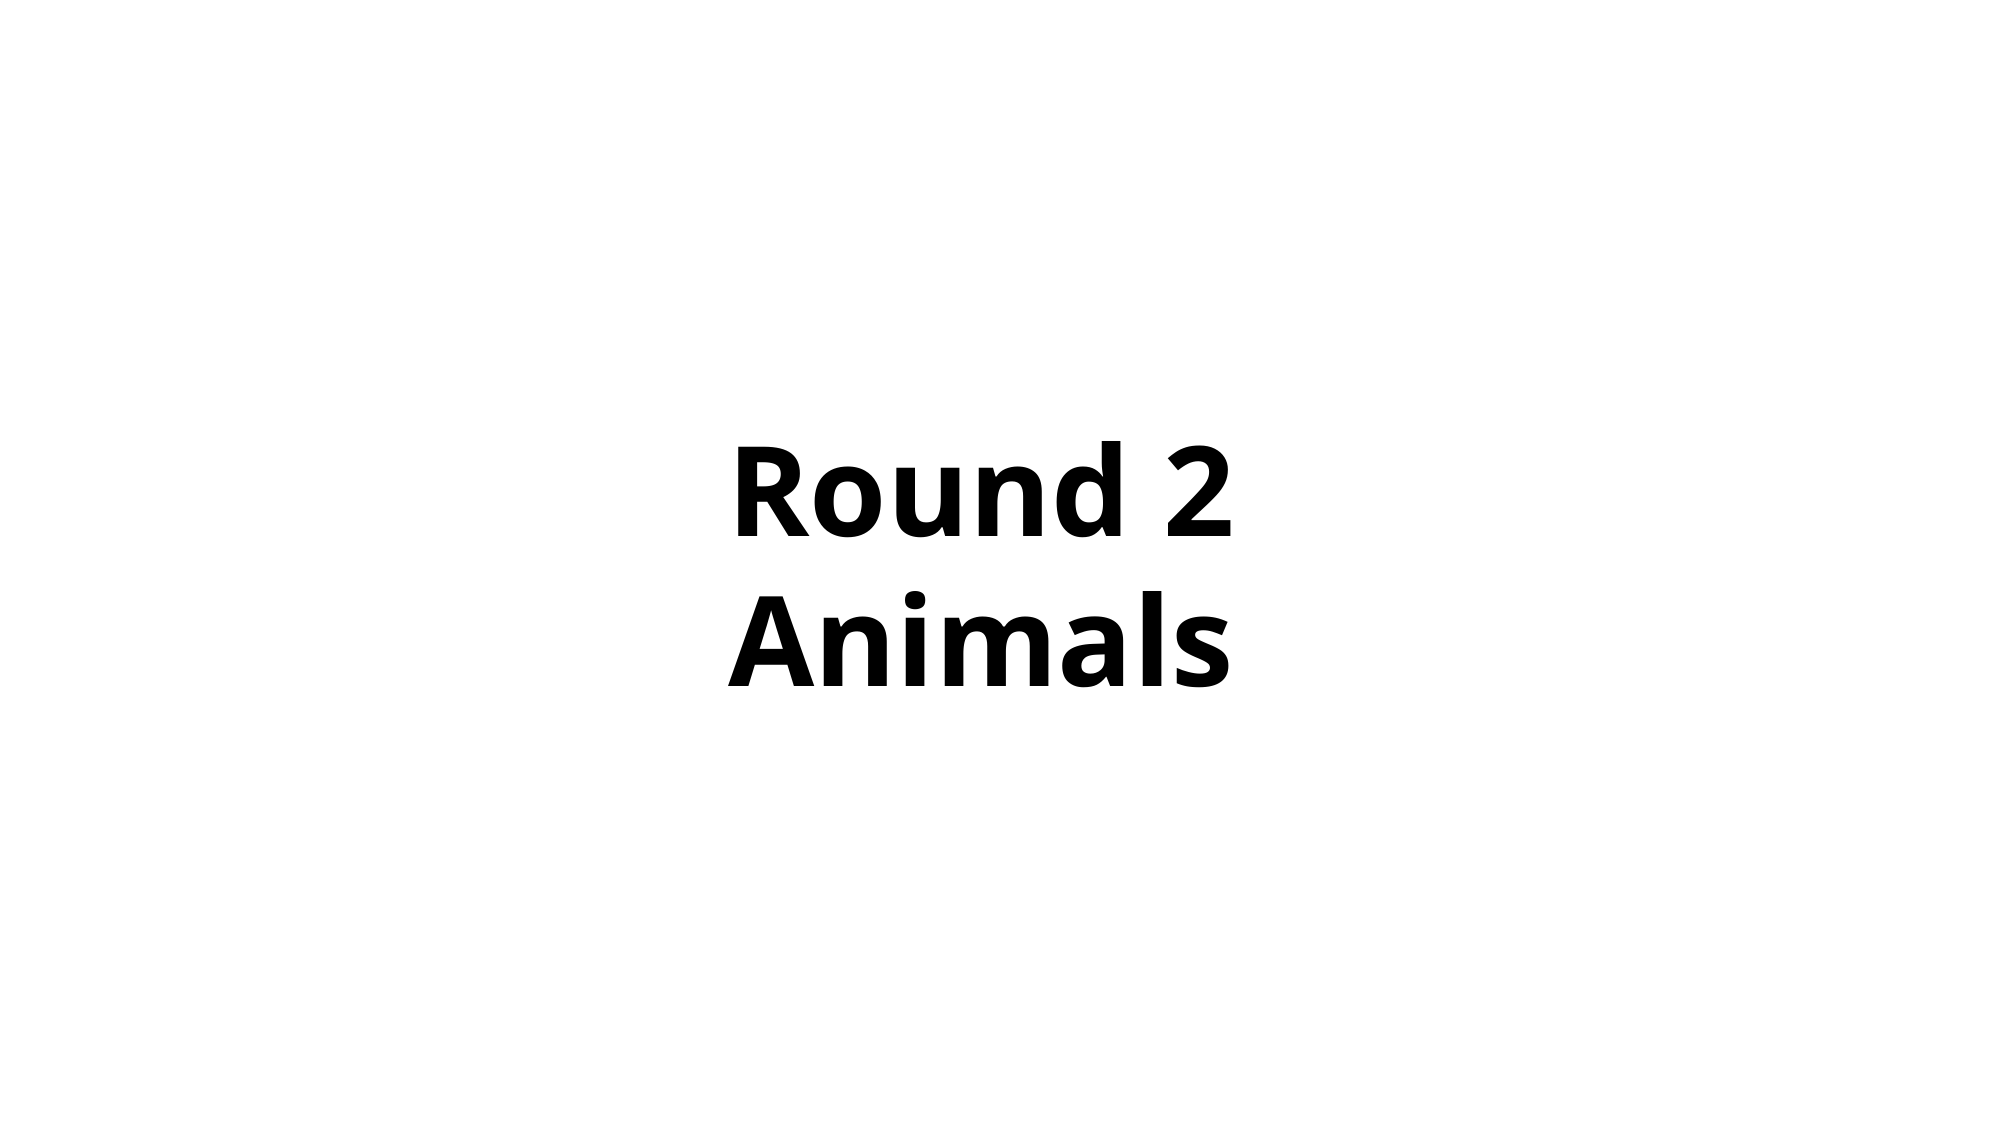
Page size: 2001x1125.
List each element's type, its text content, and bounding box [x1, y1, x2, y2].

text_box Round 2 Animals [689, 403, 1274, 722]
